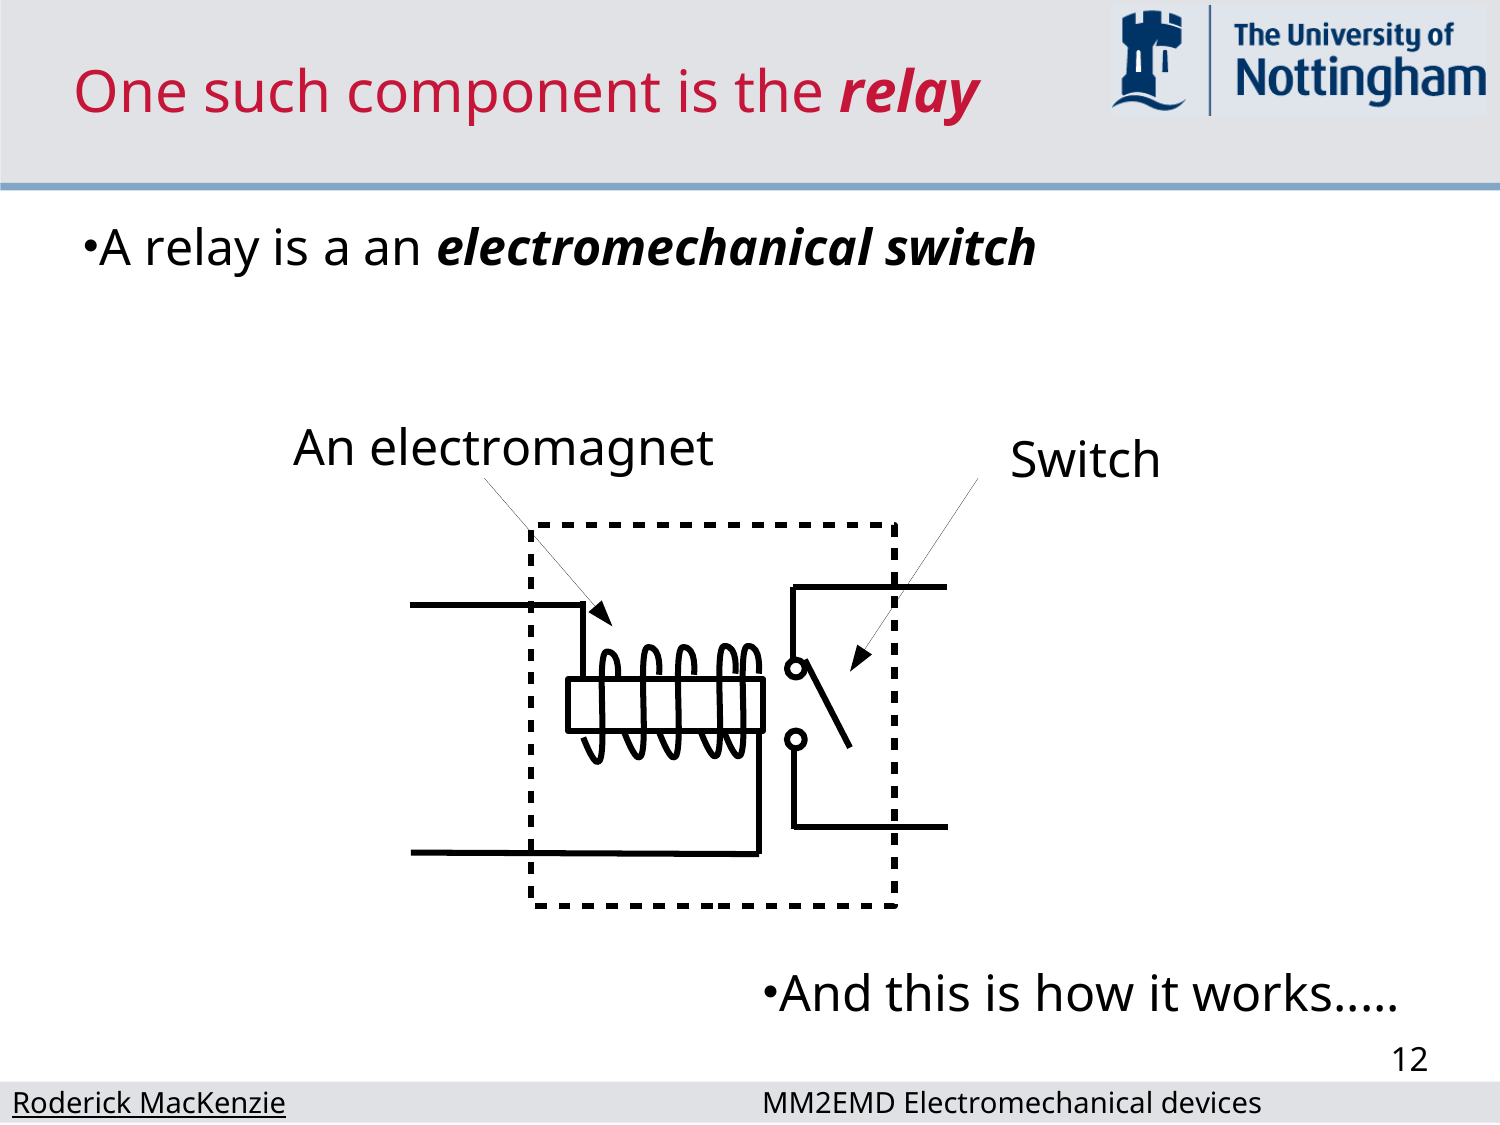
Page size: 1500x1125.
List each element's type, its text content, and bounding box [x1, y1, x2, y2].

text_box An electromagnet [261, 407, 771, 603]
text_box A relay is a an electromechanical switch [67, 207, 1461, 502]
picture [1111, 4, 1487, 116]
text_box Switch [978, 420, 1269, 594]
title One such component is the relay [59, 37, 1297, 143]
text_box And this is how it works..... [747, 954, 1500, 1031]
text_box <number> [1375, 1031, 1500, 1101]
